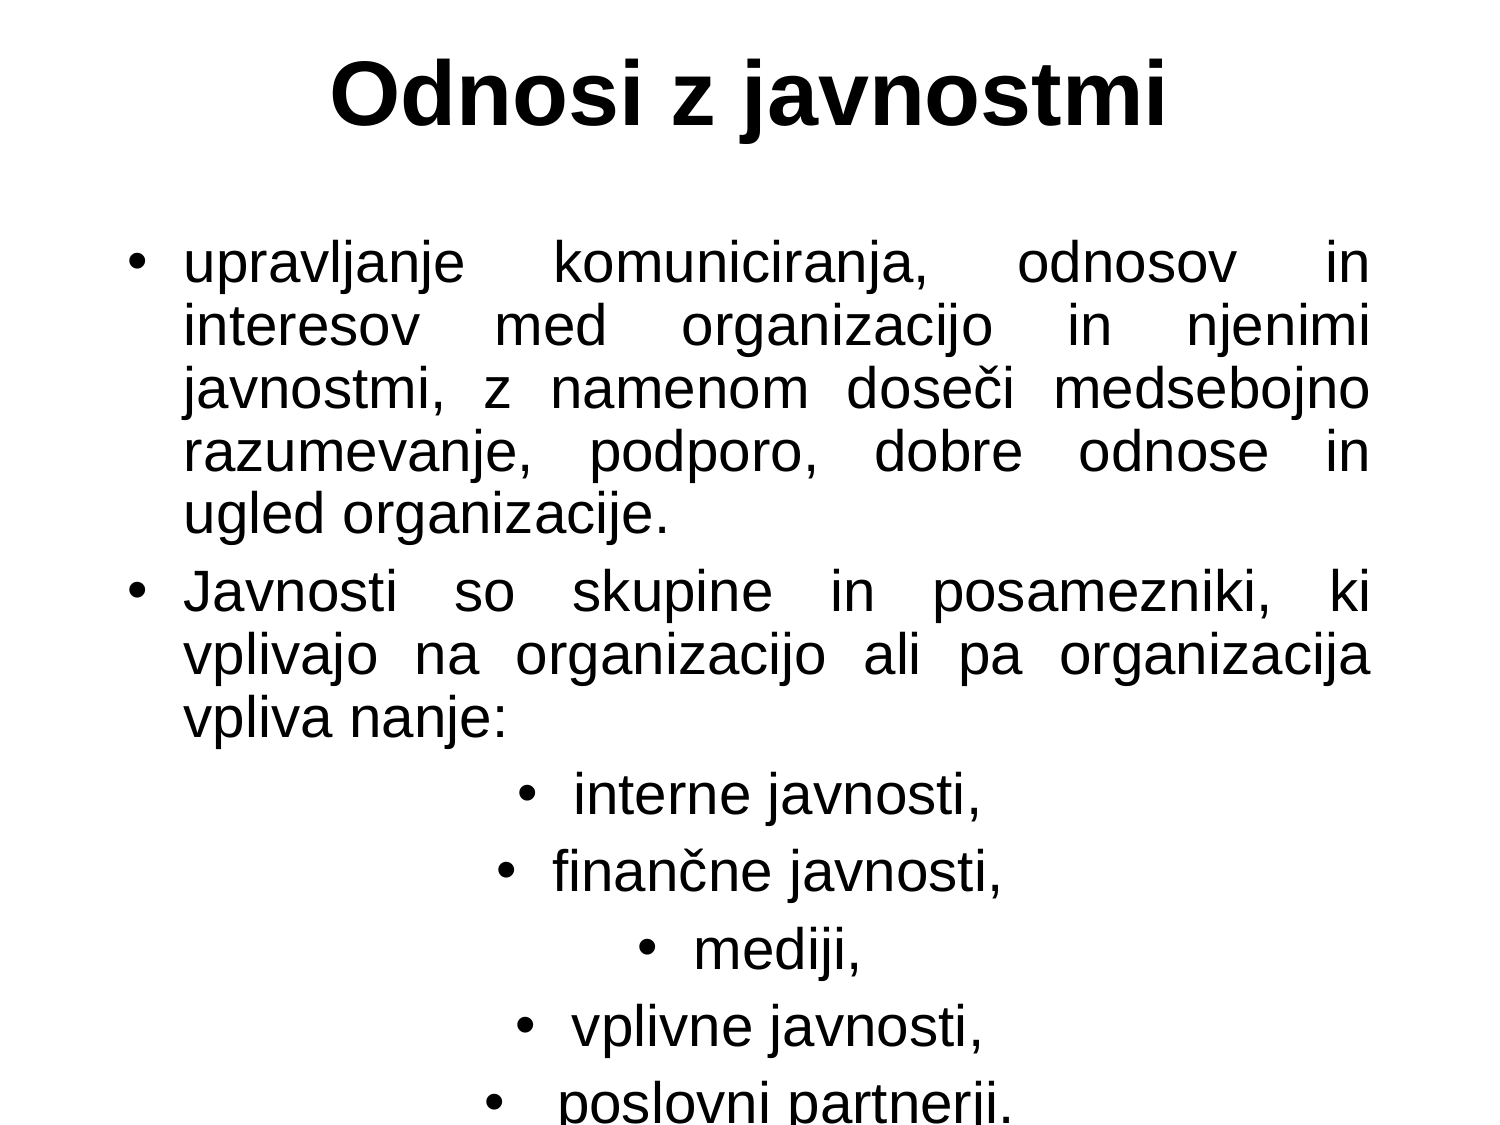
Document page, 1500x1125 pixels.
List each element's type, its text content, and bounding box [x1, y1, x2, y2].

list upravljanje komuniciranja, odnosov in interesov med organizacijo in njenimi javnostmi, z namenom doseči medsebojno razumevanje, podporo, dobre odnose in ugled organizacije. Javnosti so skupine in posamezniki, ki vplivajo na organizacijo ali pa organizacija vpliva nanje: interne javnosti, finančne javnosti, mediji, vplivne javnosti, poslovni partnerji. [112, 224, 1388, 1125]
title Odnosi z javnostmi [75, 26, 1426, 152]
